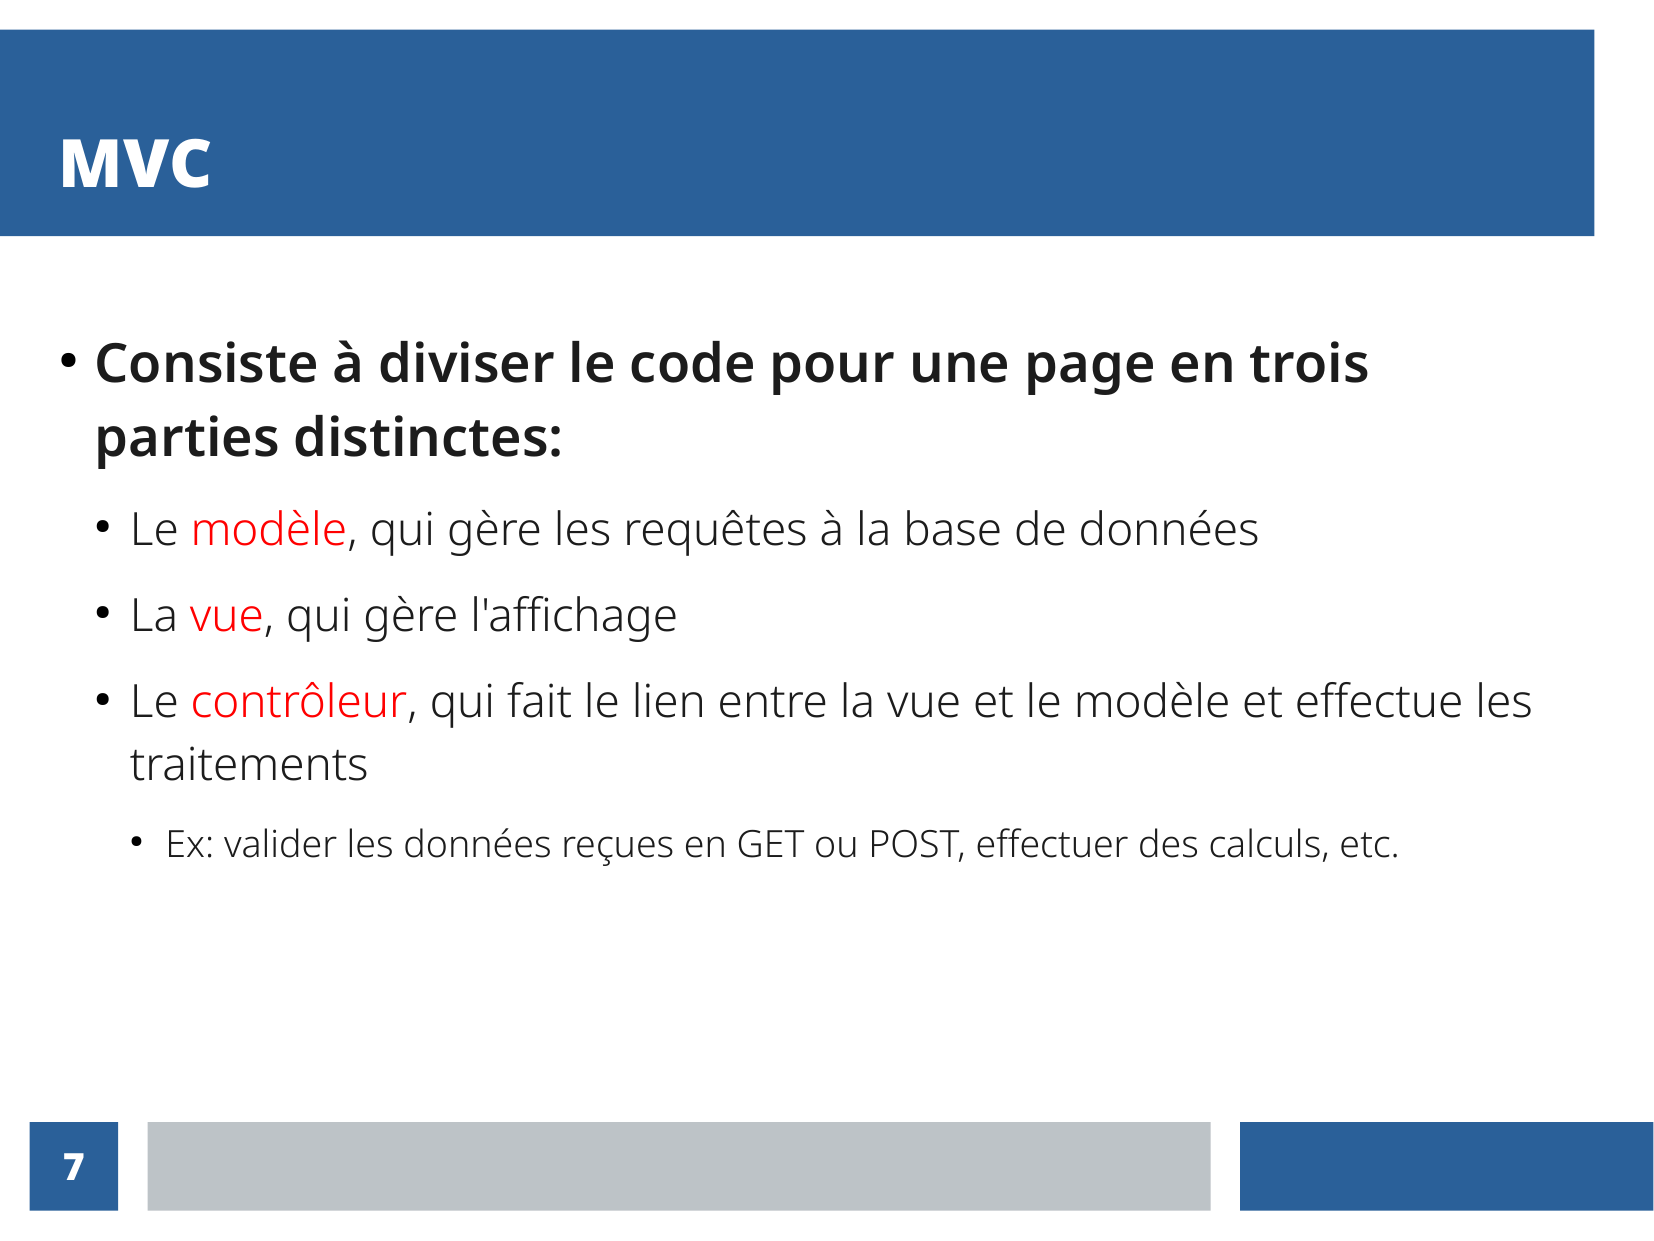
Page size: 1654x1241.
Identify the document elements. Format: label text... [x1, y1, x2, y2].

list Consiste à diviser le code pour une page en trois parties distinctes: Le modèle, qui gère les requêtes à la base de données La vue, qui gère l'affichage Le contrôleur, qui fait le lien entre la vue et le modèle et effectue les traitements Ex: valider les données reçues en GET ou POST, effectuer des calculs, etc. [59, 324, 1565, 1093]
title MVC [59, 59, 1595, 207]
